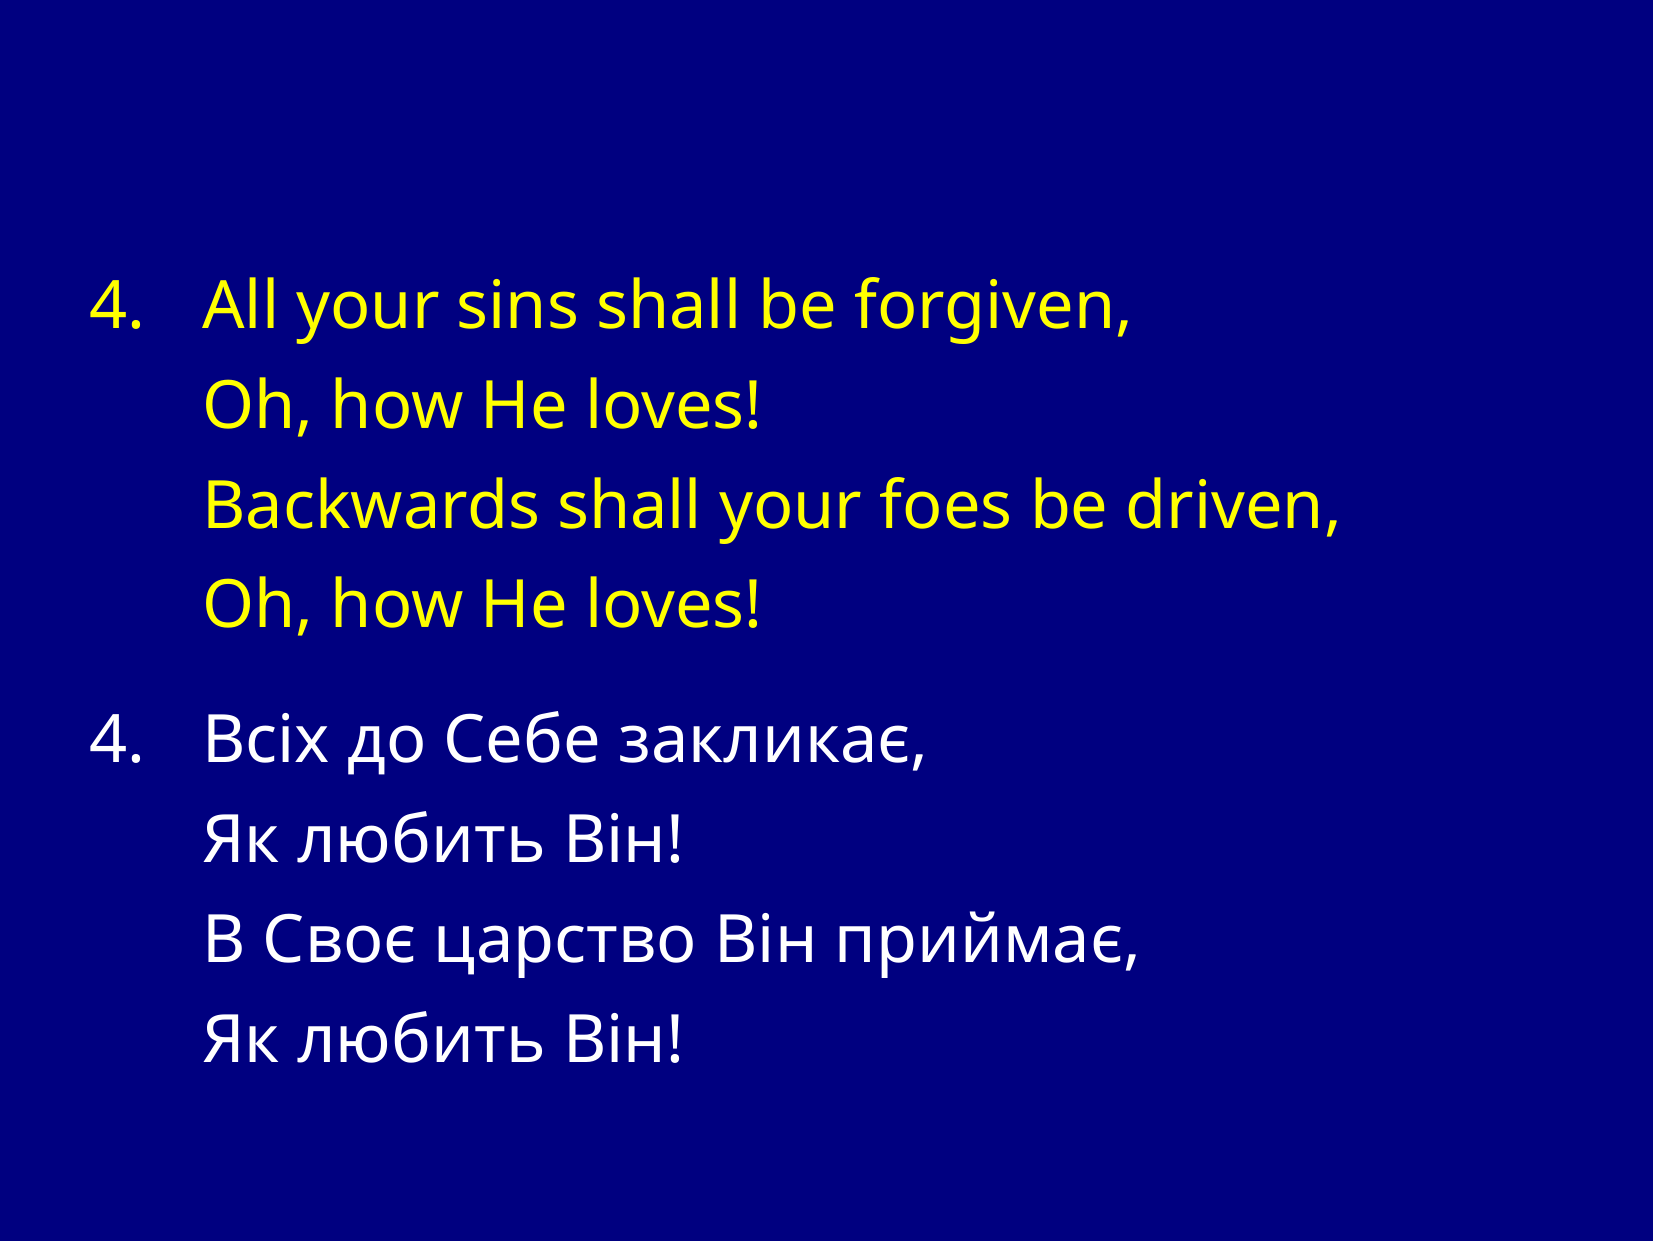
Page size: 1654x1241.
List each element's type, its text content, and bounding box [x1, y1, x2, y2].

text_box 4. All your sins shall be forgiven, Oh, how He loves! Backwards shall your foes be driven, Oh, how He loves! [75, 150, 1651, 638]
text_box 4. Всіх до Себе закликає, Як любить Він! В Своє царство Він приймає, Як любить Він! [75, 675, 1576, 1163]
